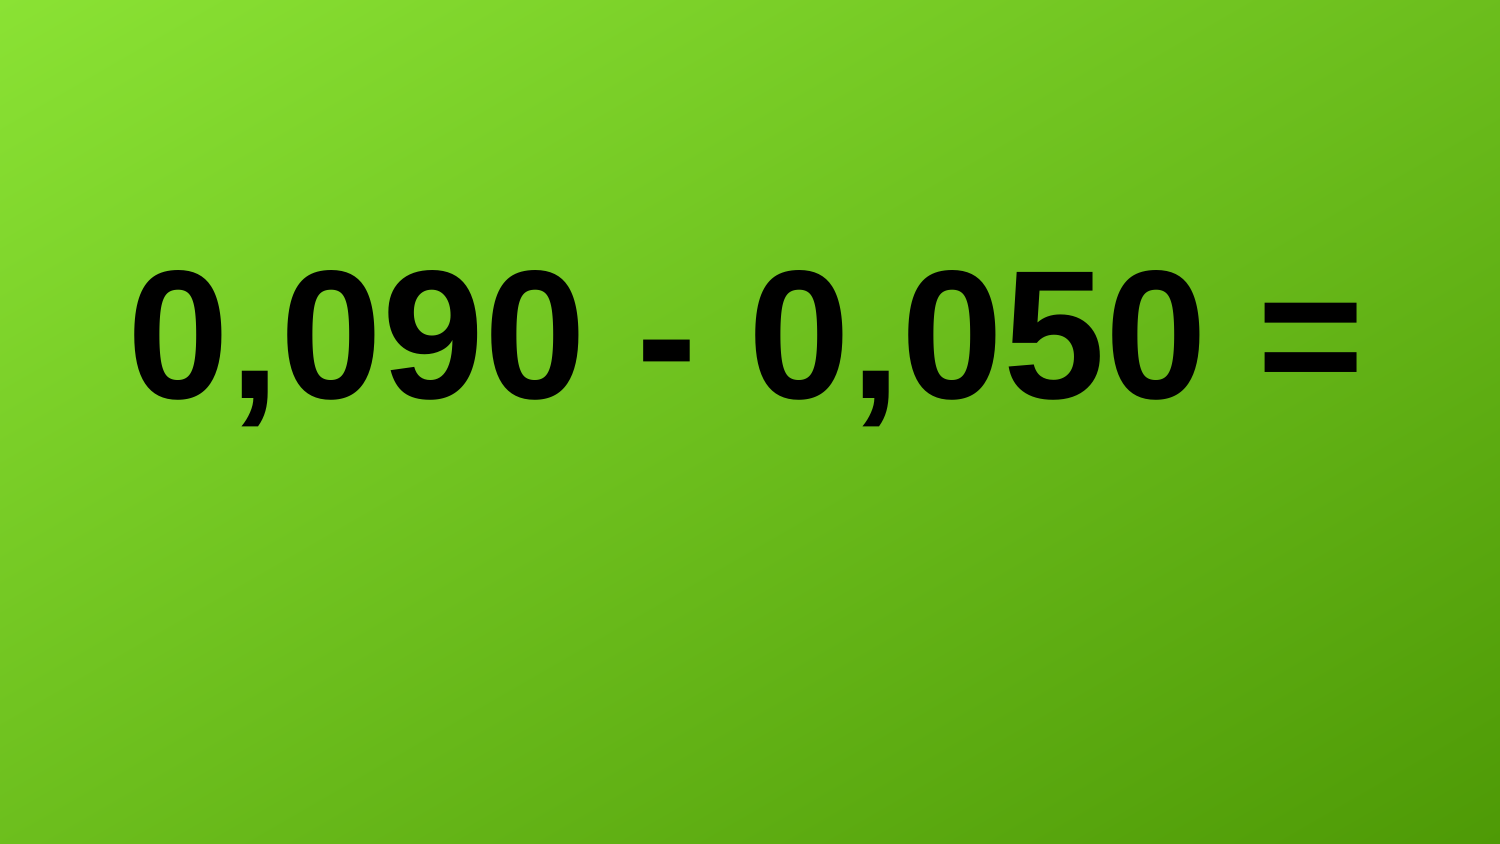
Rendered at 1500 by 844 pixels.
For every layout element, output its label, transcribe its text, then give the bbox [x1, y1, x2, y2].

title 0,090 - 0,050 = [112, 259, 1388, 450]
